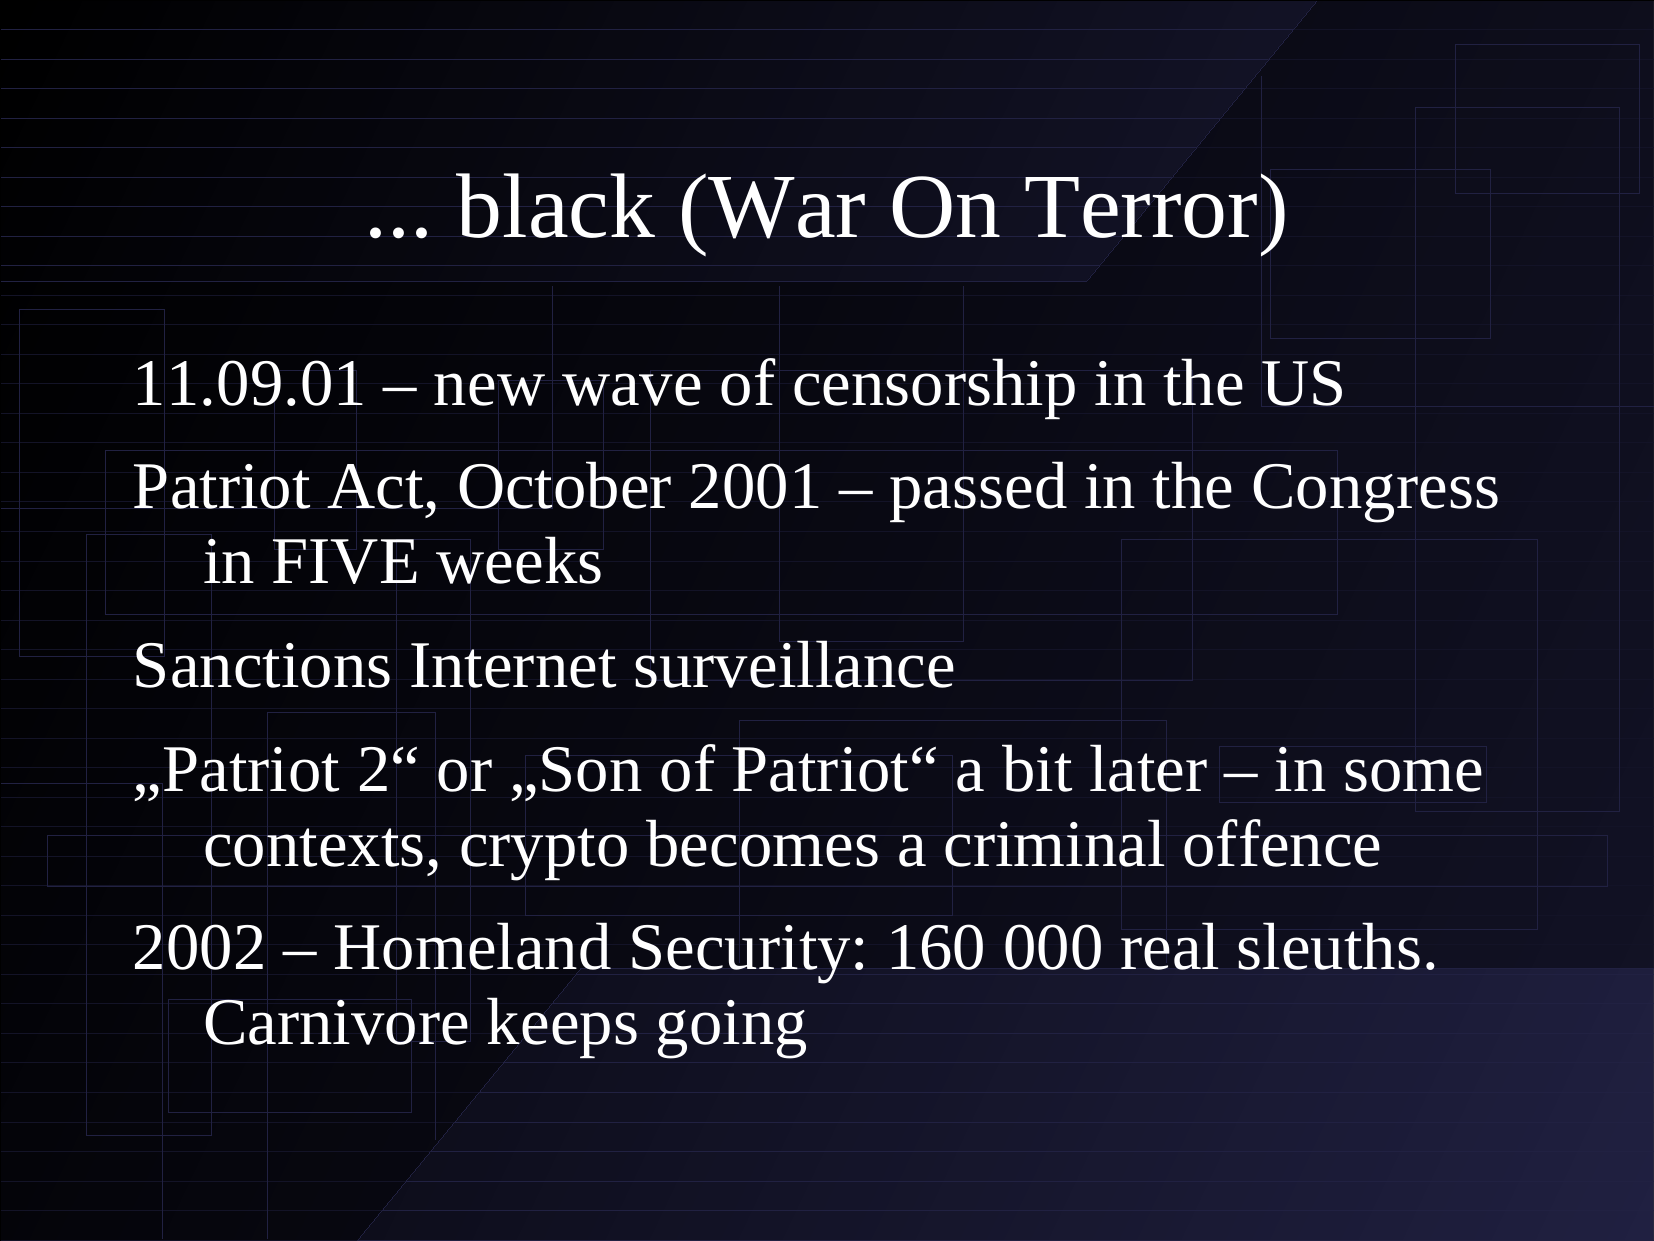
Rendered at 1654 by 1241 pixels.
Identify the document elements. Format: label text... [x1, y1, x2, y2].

title ... black (War On Terror) [121, 102, 1534, 311]
list 11.09.01 – new wave of censorship in the US Patriot Act, October 2001 – passed in the Congress in FIVE weeks Sanctions Internet surveillance „Patriot 2“ or „Son of Patriot“ a bit later – in some contexts, crypto becomes a criminal offence 2002 – Homeland Security: 160 000 real sleuths. Carnivore keeps going [121, 344, 1534, 1134]
